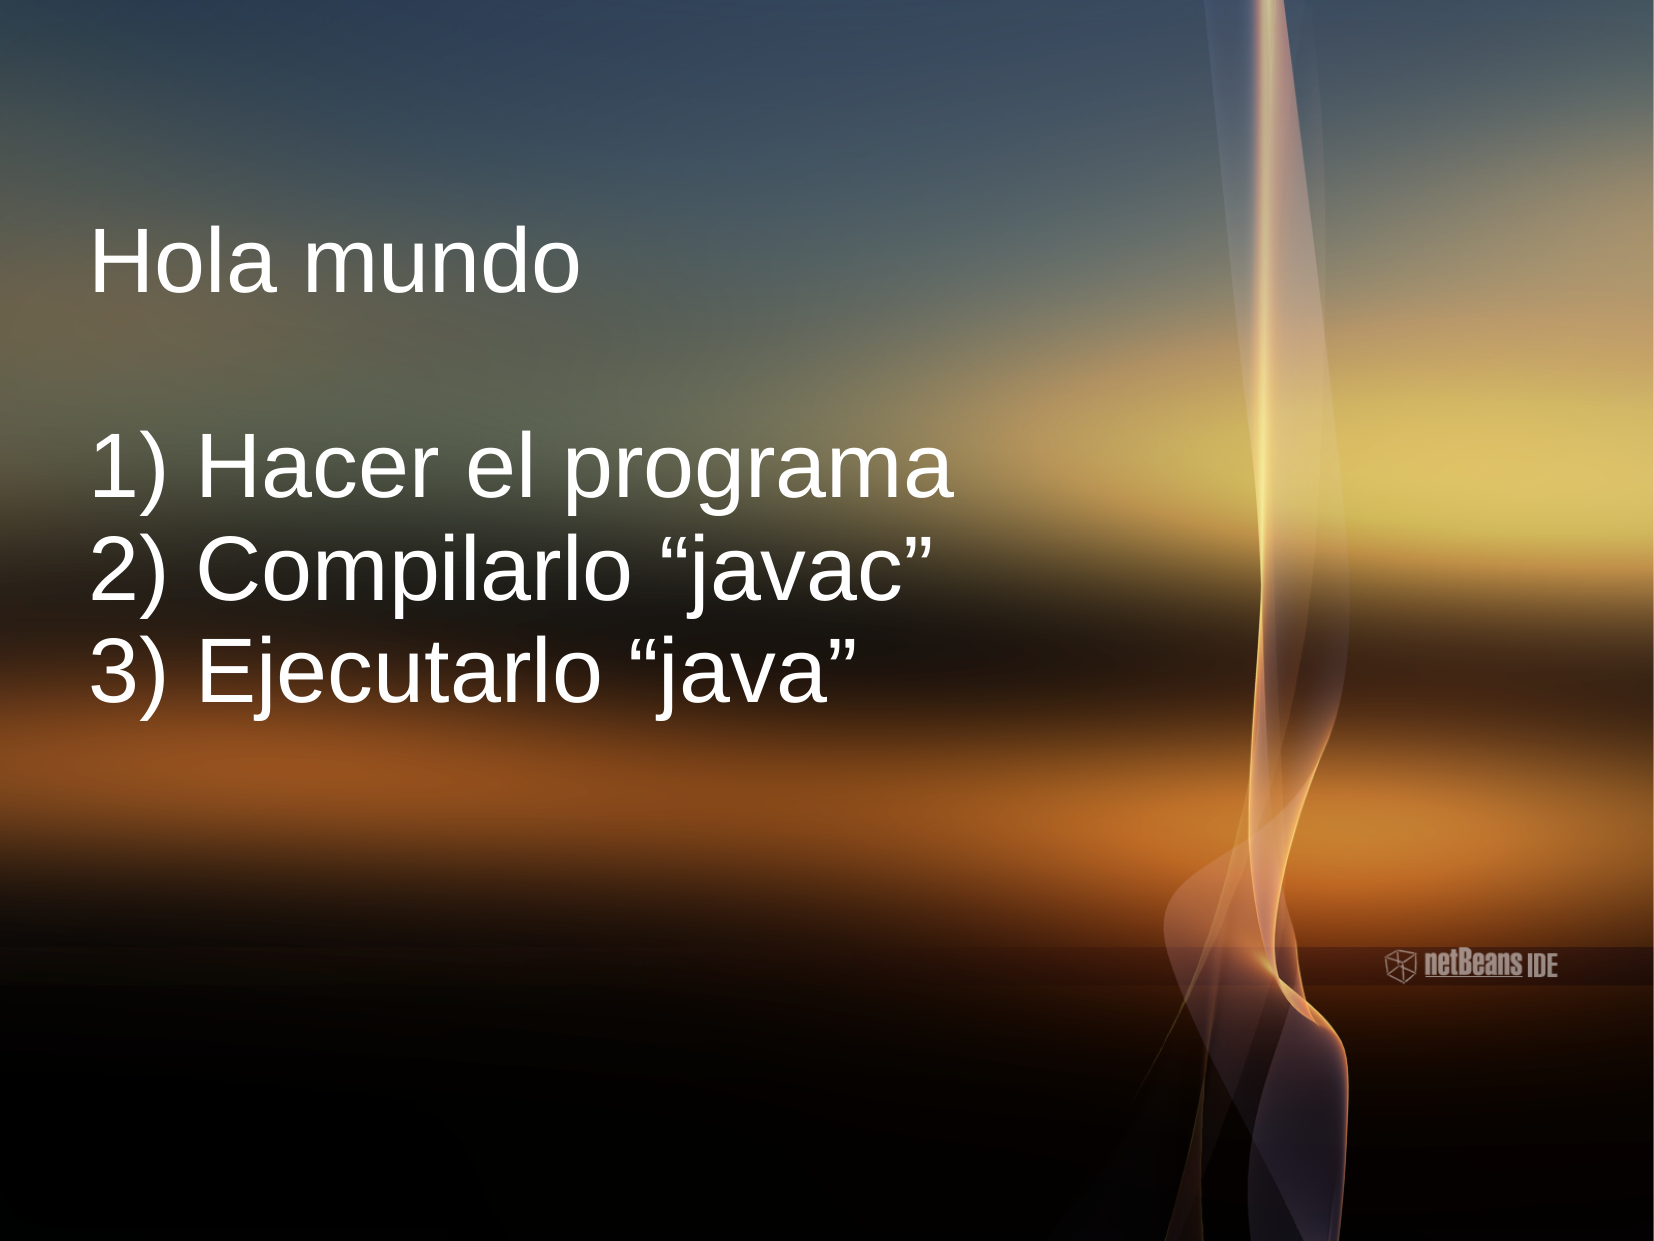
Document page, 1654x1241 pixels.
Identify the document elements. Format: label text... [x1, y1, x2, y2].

picture [0, 0, 1654, 1241]
title Hola mundo 1) Hacer el programa 2) Compilarlo “javac” 3) Ejecutarlo “java” [88, 209, 1577, 825]
